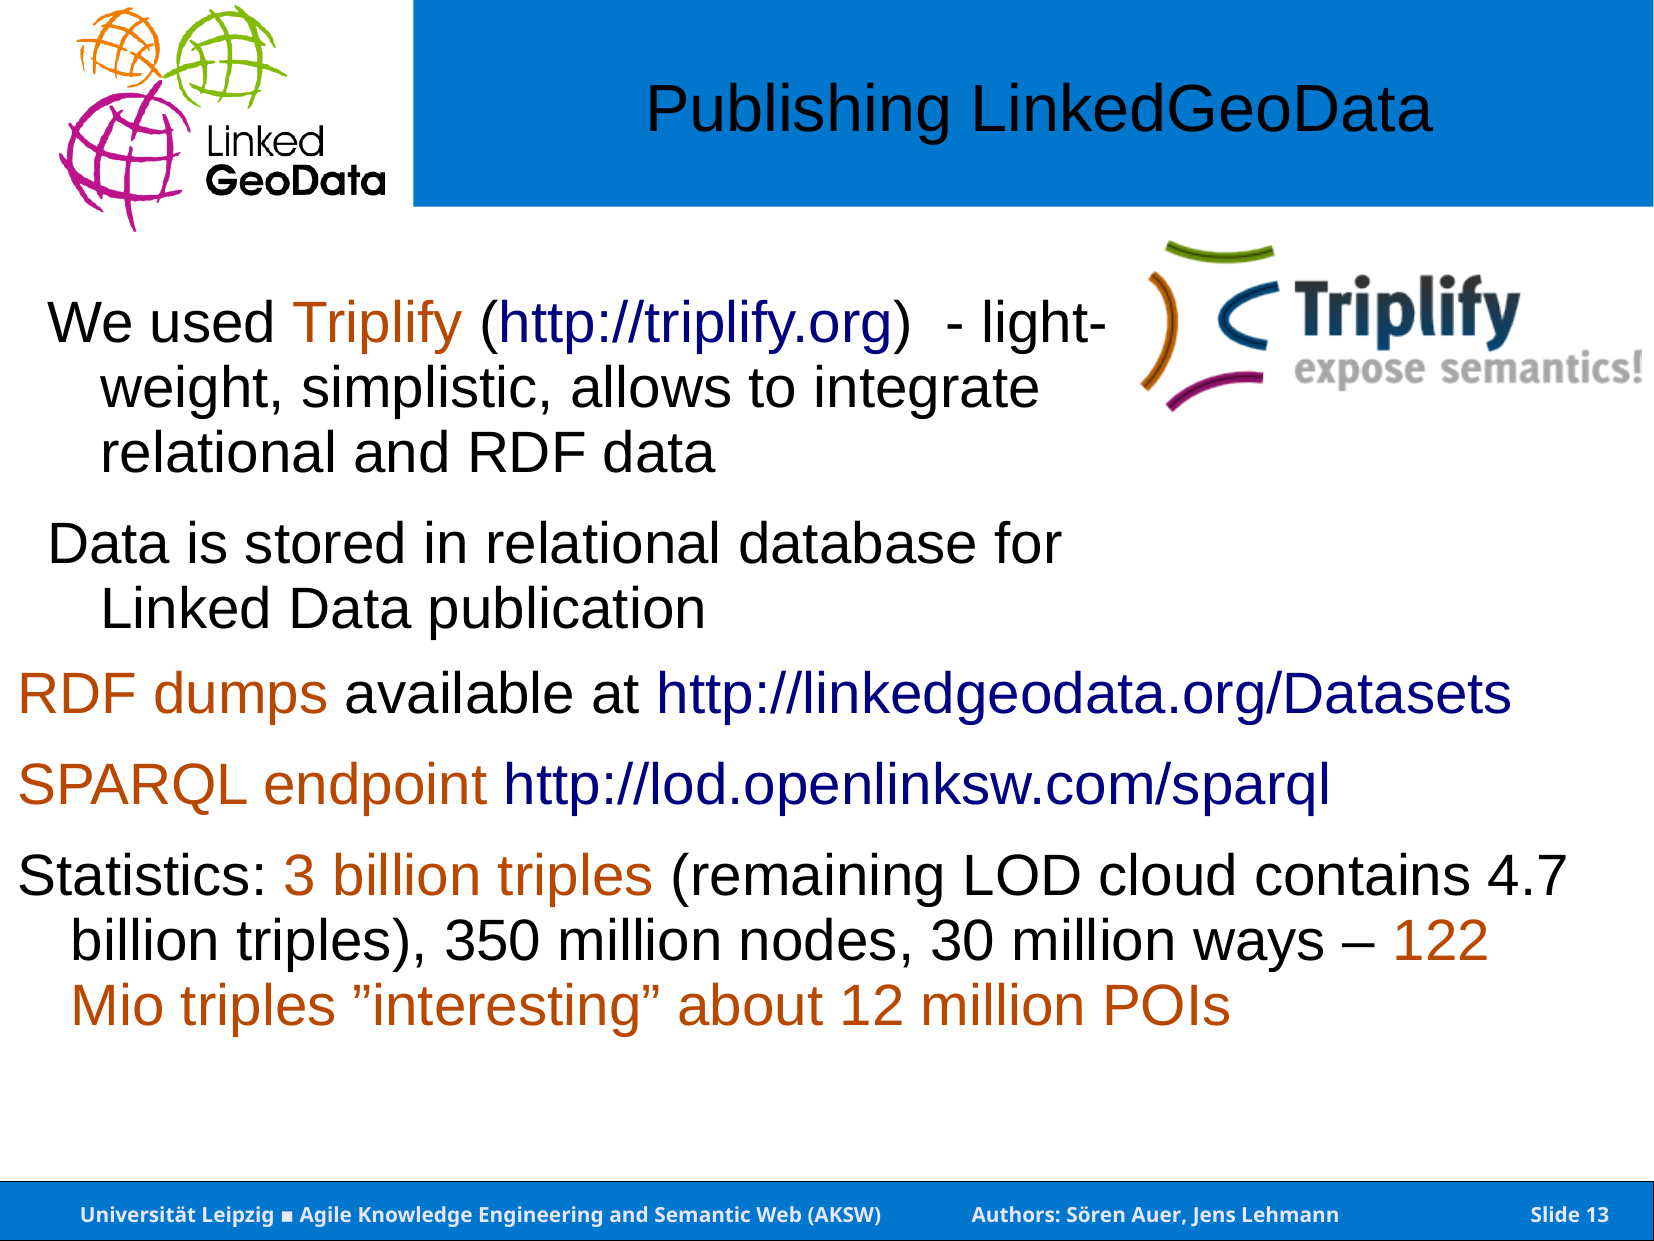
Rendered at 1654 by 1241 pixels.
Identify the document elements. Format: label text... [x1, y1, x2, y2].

picture [1139, 240, 1642, 414]
list RDF dumps available at http://linkedgeodata.org/Datasets SPARQL endpoint http://lod.openlinksw.com/sparql Statistics: 3 billion triples (remaining LOD cloud contains 4.7 billion triples), 350 million nodes, 30 million ways – 122 Mio triples ”interesting” about 12 million POIs [0, 660, 1595, 1241]
picture [59, 5, 385, 232]
list We used Triplify (http://triplify.org) - light-weight, simplistic, allows to integrate relational and RDF data Data is stored in relational database for Linked Data publication [29, 290, 1241, 660]
title Publishing LinkedGeoData [442, 38, 1636, 178]
